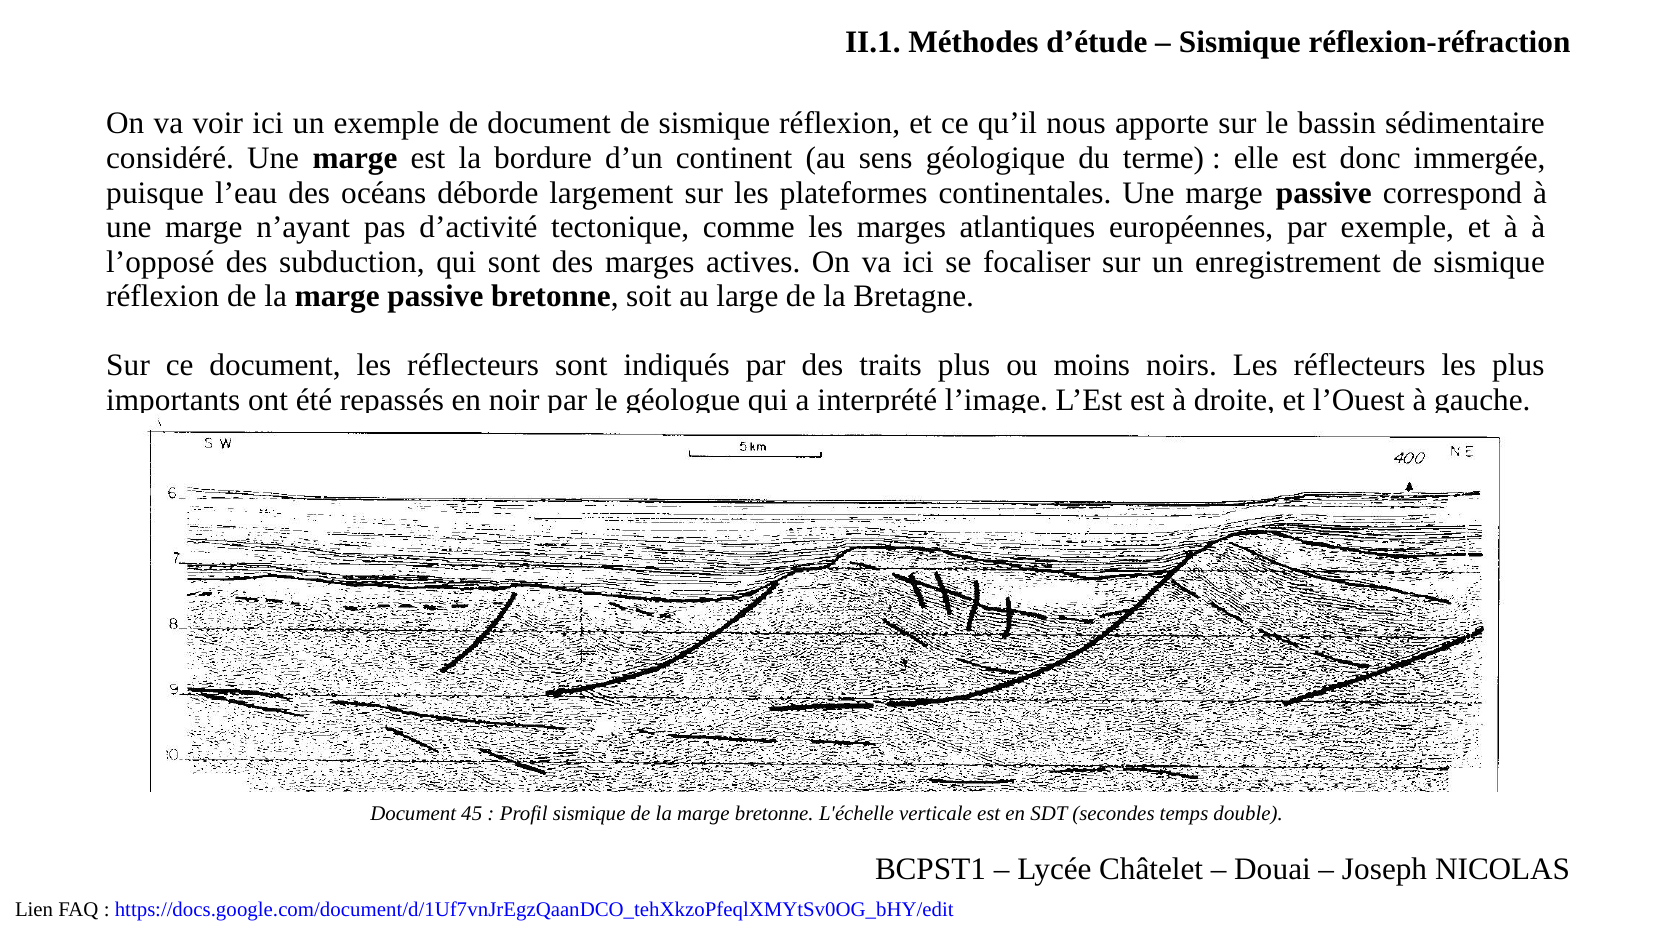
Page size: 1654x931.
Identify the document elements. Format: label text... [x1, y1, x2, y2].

text_box Document 45 : Profil sismique de la marge bretonne. L'échelle verticale est en SDT (secondes temps double). [200, 767, 1453, 860]
text_box On va voir ici un exemple de document de sismique réflexion, et ce qu’il nous apporte sur le bassin sédimentaire considéré. Une marge est la bordure d’un continent (au sens géologique du terme) : elle est donc immergée, puisque l’eau des océans déborde largement sur les plateformes continentales. Une marge passive correspond à une marge n’ayant pas d’activité tectonique, comme les marges atlantiques européennes, par exemple, et à à l’opposé des subduction, qui sont des marges actives. On va ici se focaliser sur un enregistrement de sismique réflexion de la marge passive bretonne, soit au large de la Bretagne. Sur ce document, les réflecteurs sont indiqués par des traits plus ou moins noirs. Les réflecteurs les plus importants ont été repassés en noir par le géologue qui a interprété l’image. L’Est est à droite, et l’Ouest à gauche. [106, 106, 1548, 680]
picture [137, 413, 1516, 792]
text_box Lien FAQ : https://docs.google.com/document/d/1Uf7vnJrEgzQaanDCO_tehXkzoPfeqlXMYtSv0OG_bHY/edit [0, 897, 993, 931]
text_box BCPST1 – Lycée Châtelet – Douai – Joseph NICOLAS [637, 832, 1571, 905]
text_box II.1. Méthodes d’étude – Sismique réflexion-réfraction [401, 5, 1572, 78]
